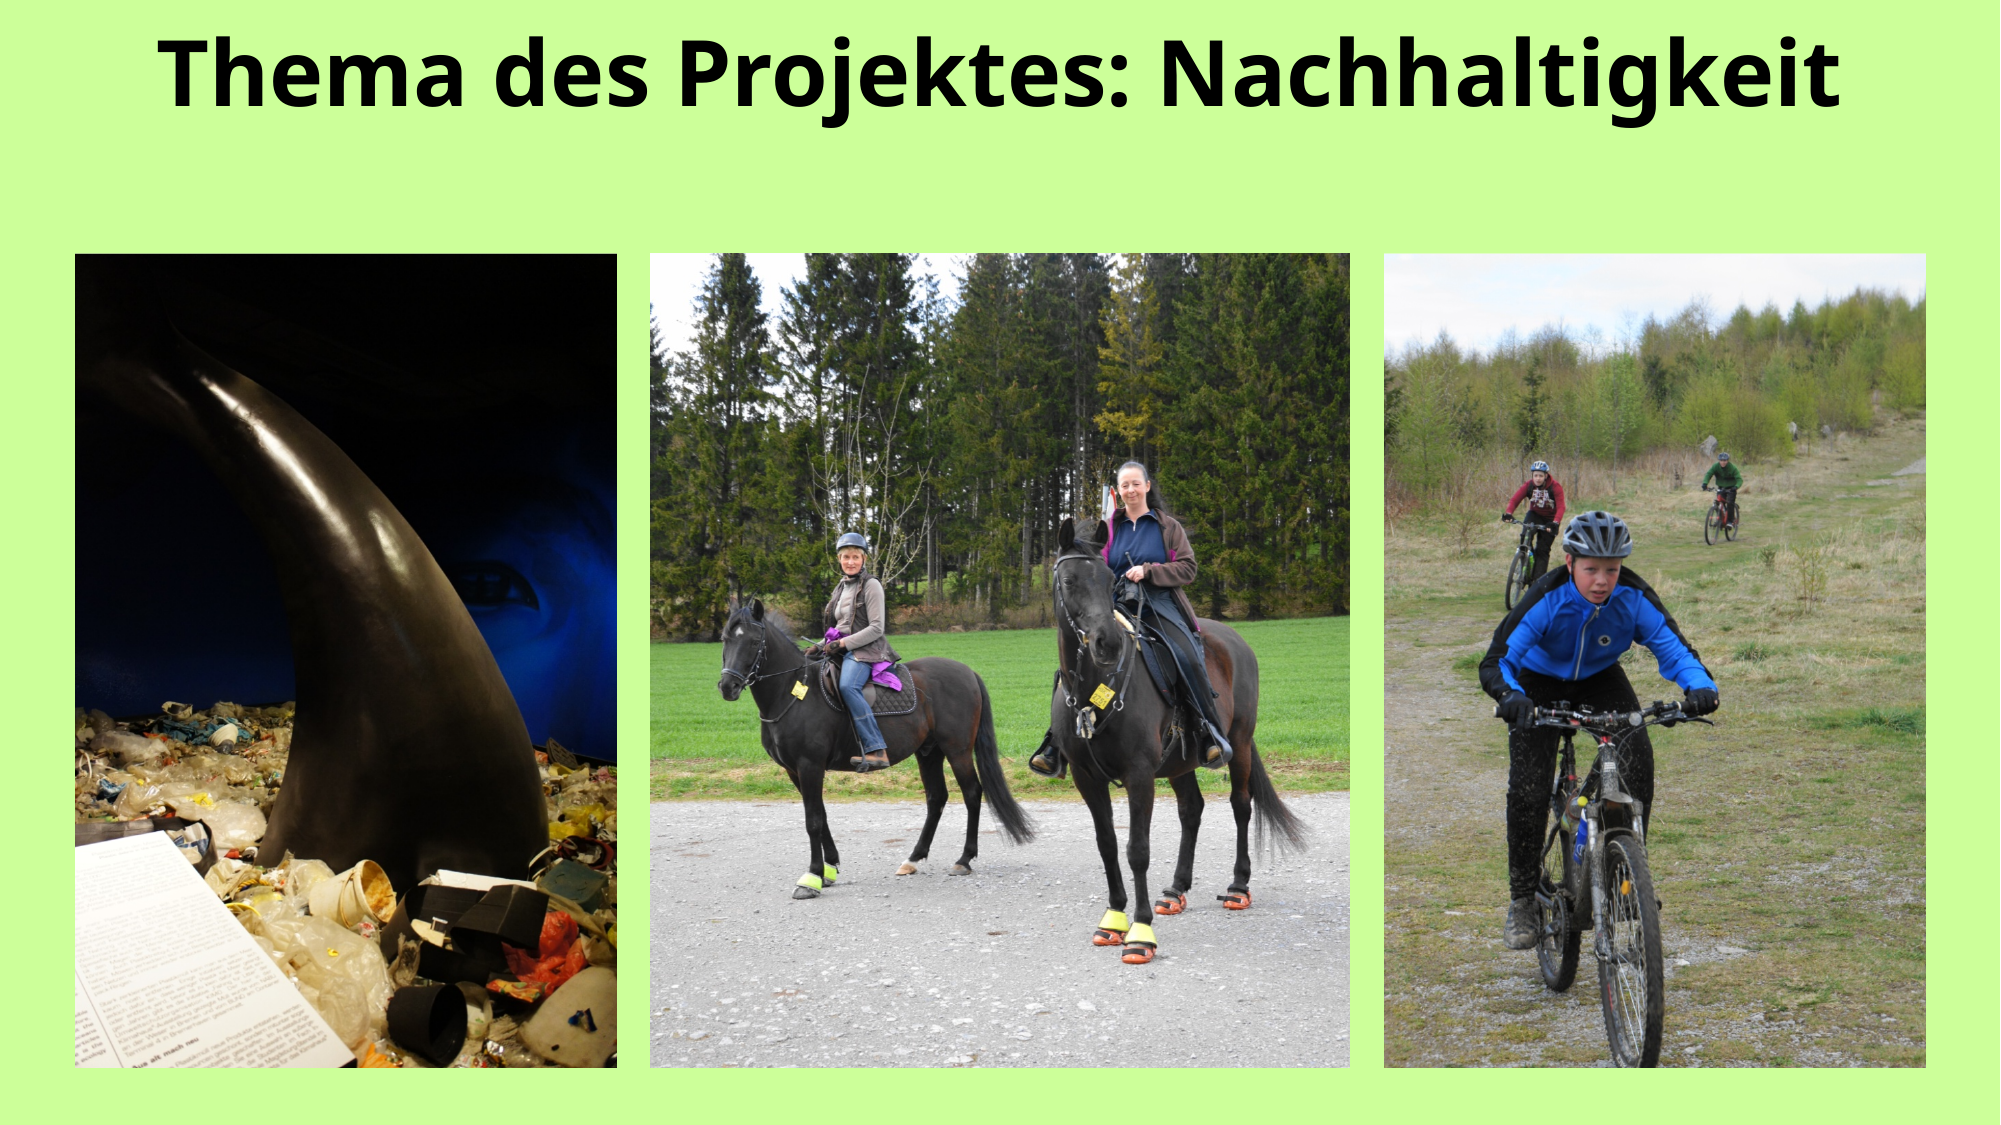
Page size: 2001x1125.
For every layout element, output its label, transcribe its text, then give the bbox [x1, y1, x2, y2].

picture [1383, 253, 1926, 1068]
picture [74, 253, 617, 1068]
title Thema des Projektes: Nachhaltigkeit [137, 19, 1863, 238]
picture [650, 253, 1350, 1068]
